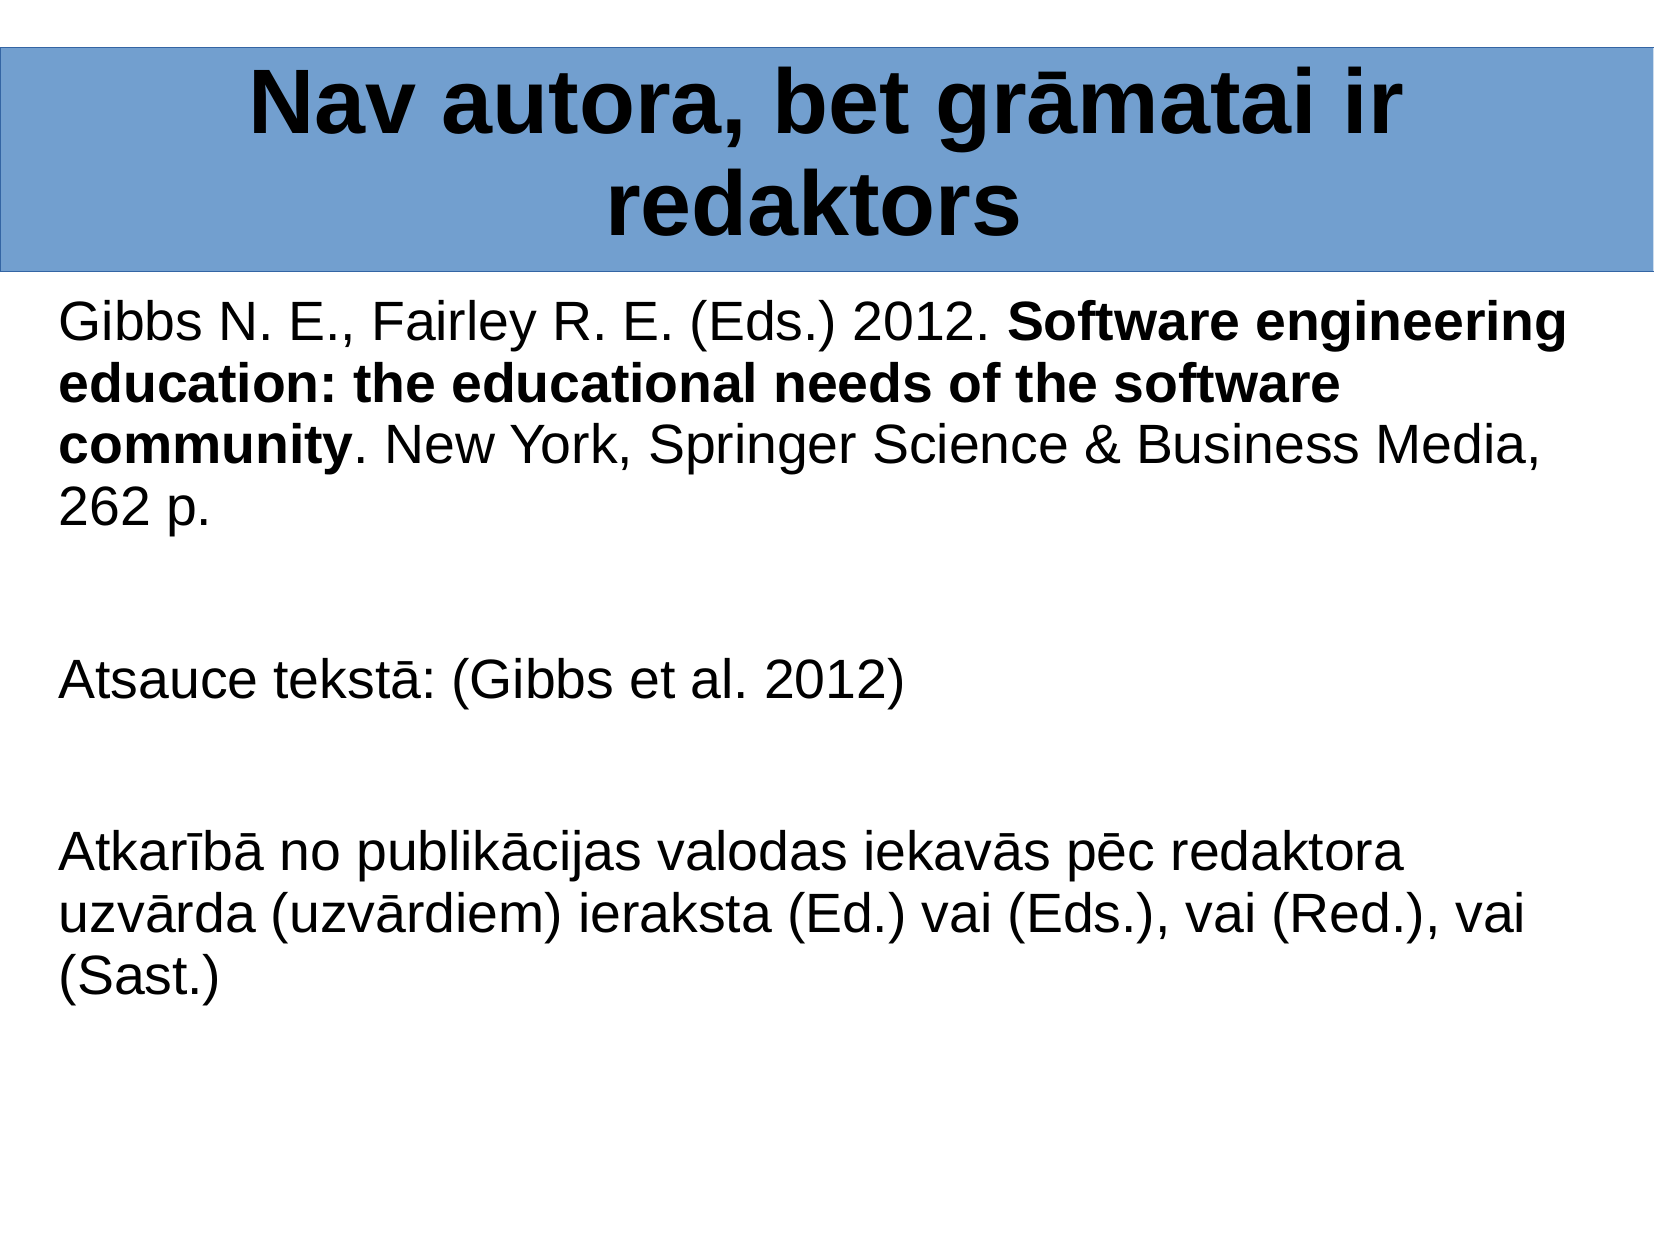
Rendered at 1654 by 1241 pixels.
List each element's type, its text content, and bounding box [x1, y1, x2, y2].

title Nav autora, bet grāmatai ir redaktors [82, 49, 1571, 257]
list Gibbs N. E., Fairley R. E. (Eds.) 2012. Software engineering education: the educational needs of the software community. New York, Springer Science & Business Media, 262 p. Atsauce tekstā: (Gibbs et al. 2012) Atkarībā no publikācijas valodas iekavās pēc redaktora uzvārda (uzvārdiem) ieraksta (Ed.) vai (Eds.), vai (Red.), vai (Sast.) [59, 290, 1572, 1010]
text_box [0, 47, 1654, 272]
